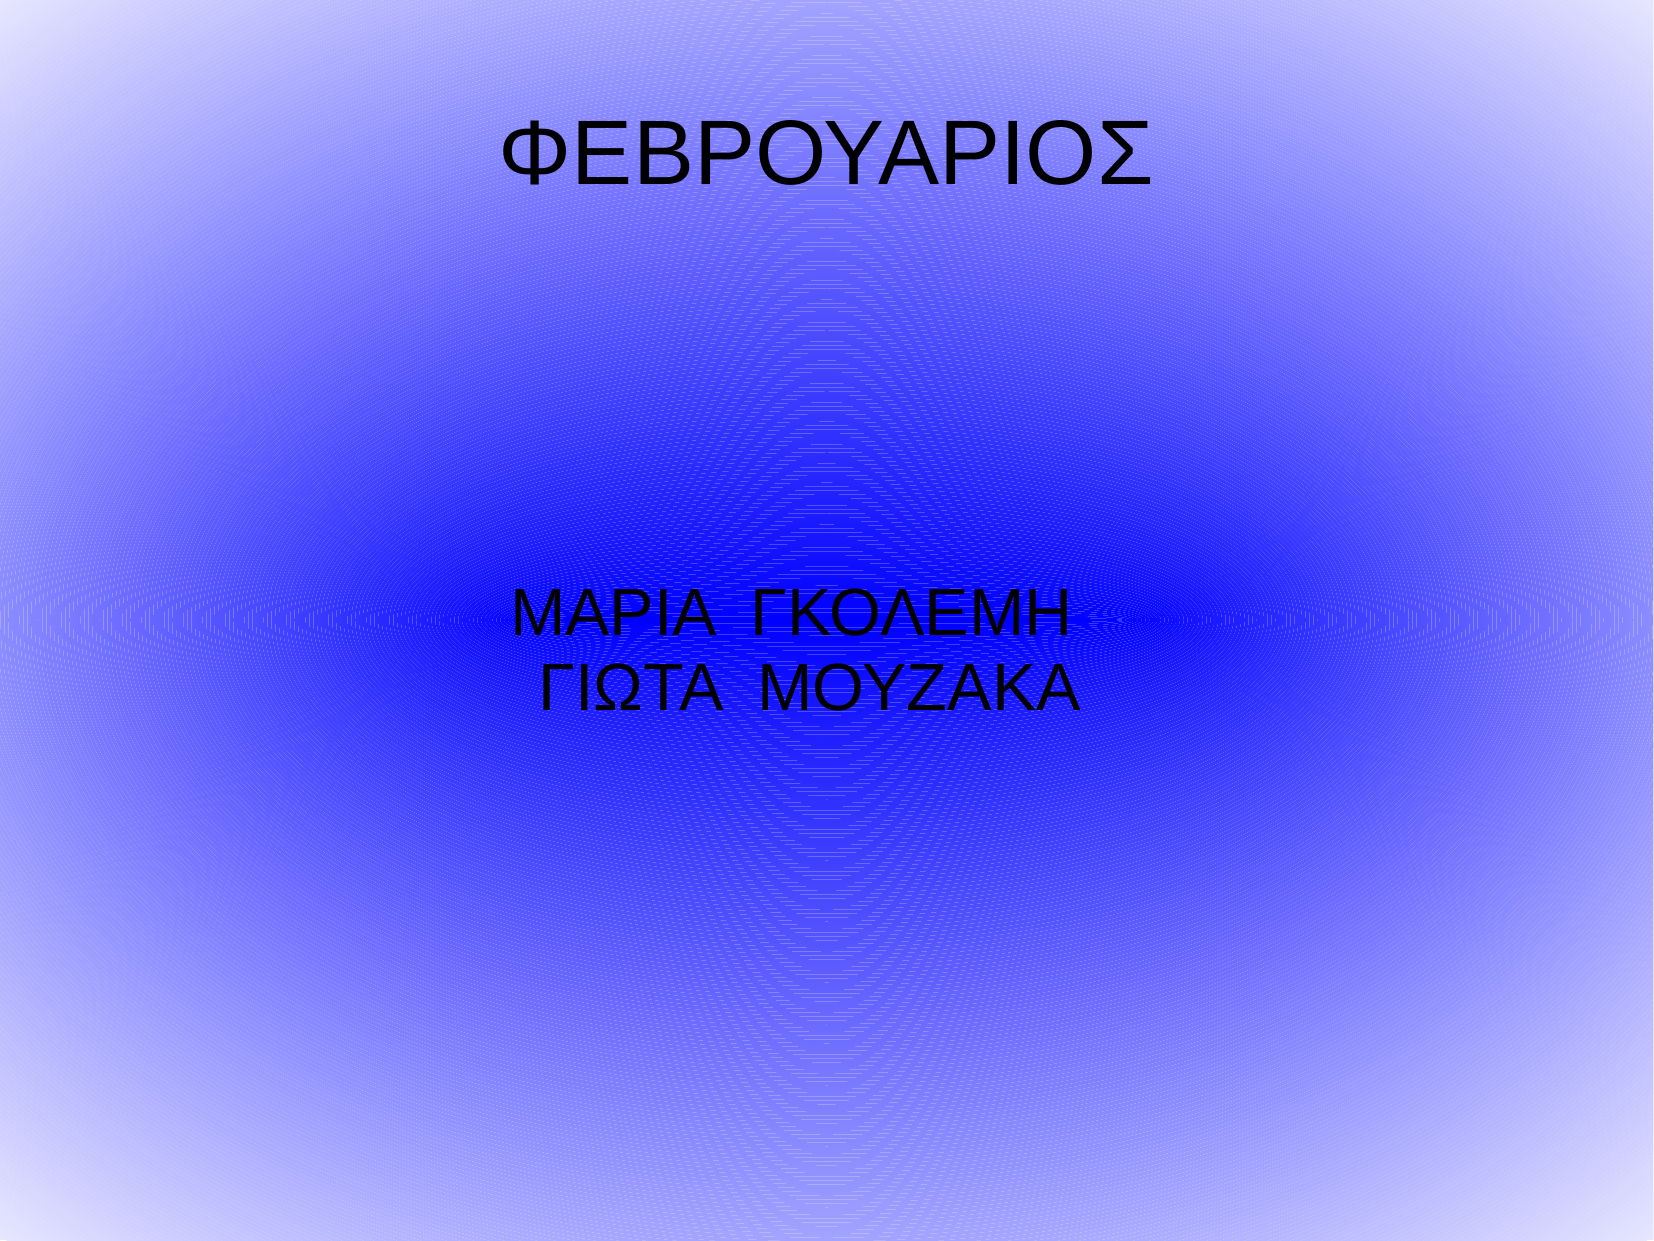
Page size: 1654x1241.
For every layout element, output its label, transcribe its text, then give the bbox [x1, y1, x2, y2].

title ΦΕΒΡΟΥΑΡΙΟΣ [82, 49, 1571, 257]
subtitle ΜΑΡΙΑ ΓΚΟΛΕΜΗ ΓΙΩΤΑ ΜΟΥΖΑΚΑ [82, 290, 1538, 1010]
